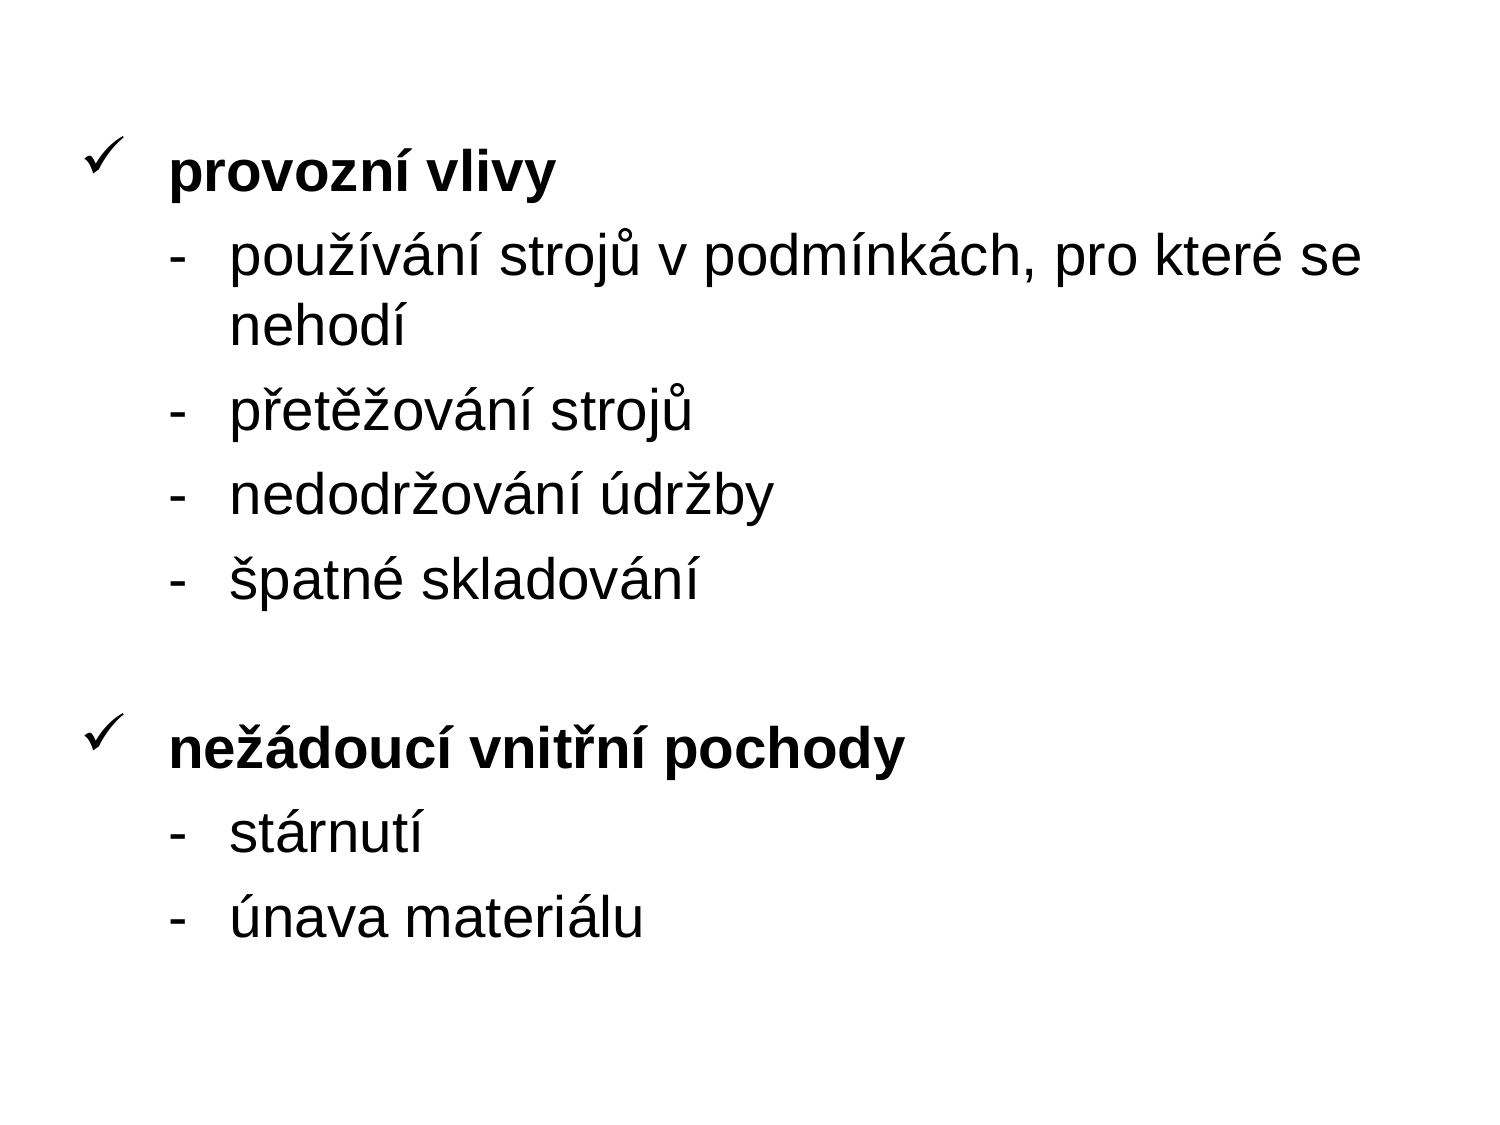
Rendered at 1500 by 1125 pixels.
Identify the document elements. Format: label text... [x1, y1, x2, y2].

list provozní vlivy - používání strojů v podmínkách, pro které se nehodí - přetěžování strojů - nedodržování údržby - špatné skladování nežádoucí vnitřní pochody - stárnutí - únava materiálu [64, 125, 1415, 1042]
